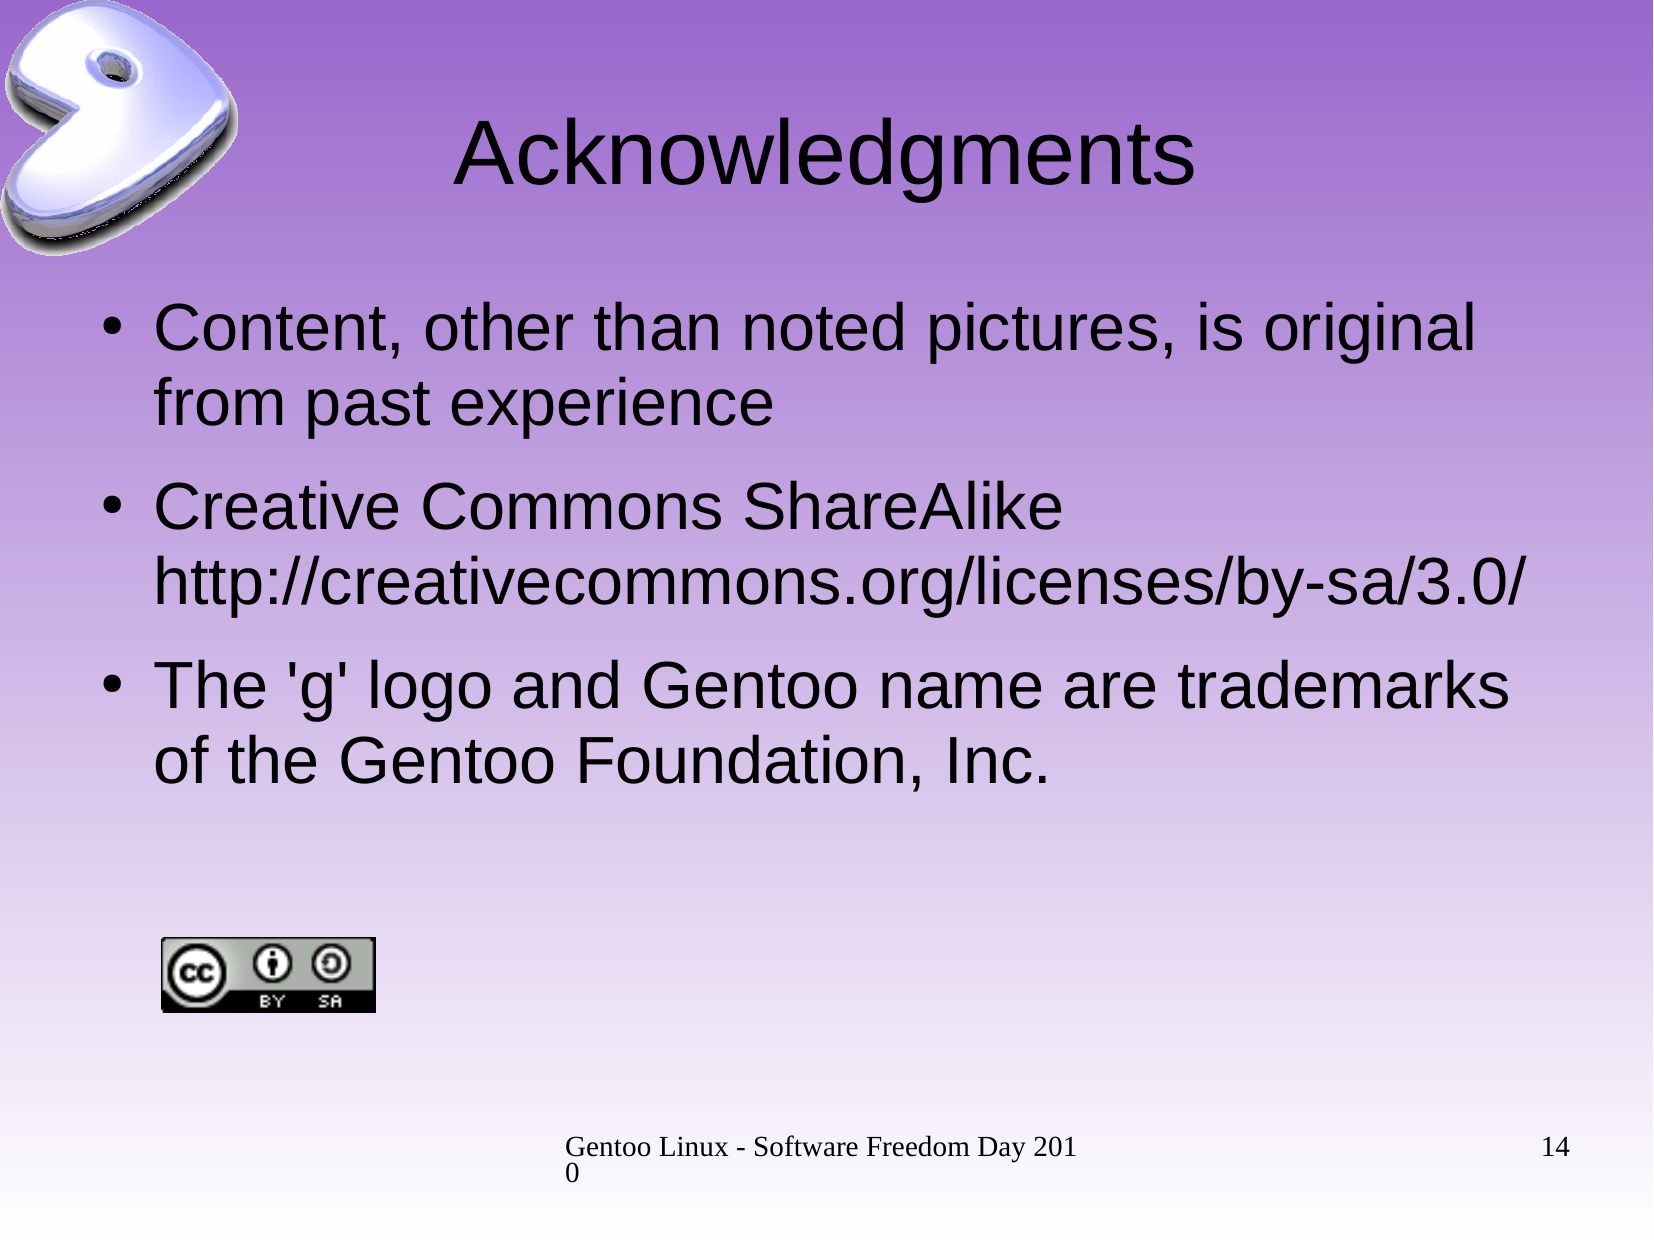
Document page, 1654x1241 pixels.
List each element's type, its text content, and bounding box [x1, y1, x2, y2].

title Acknowledgments [82, 56, 1571, 250]
picture [0, 0, 238, 263]
picture [161, 937, 376, 1013]
list Content, other than noted pictures, is original from past experience Creative Commons ShareAlike http://creativecommons.org/licenses/by-sa/3.0/ The 'g' logo and Gentoo name are trademarks of the Gentoo Foundation, Inc. [82, 290, 1571, 1109]
